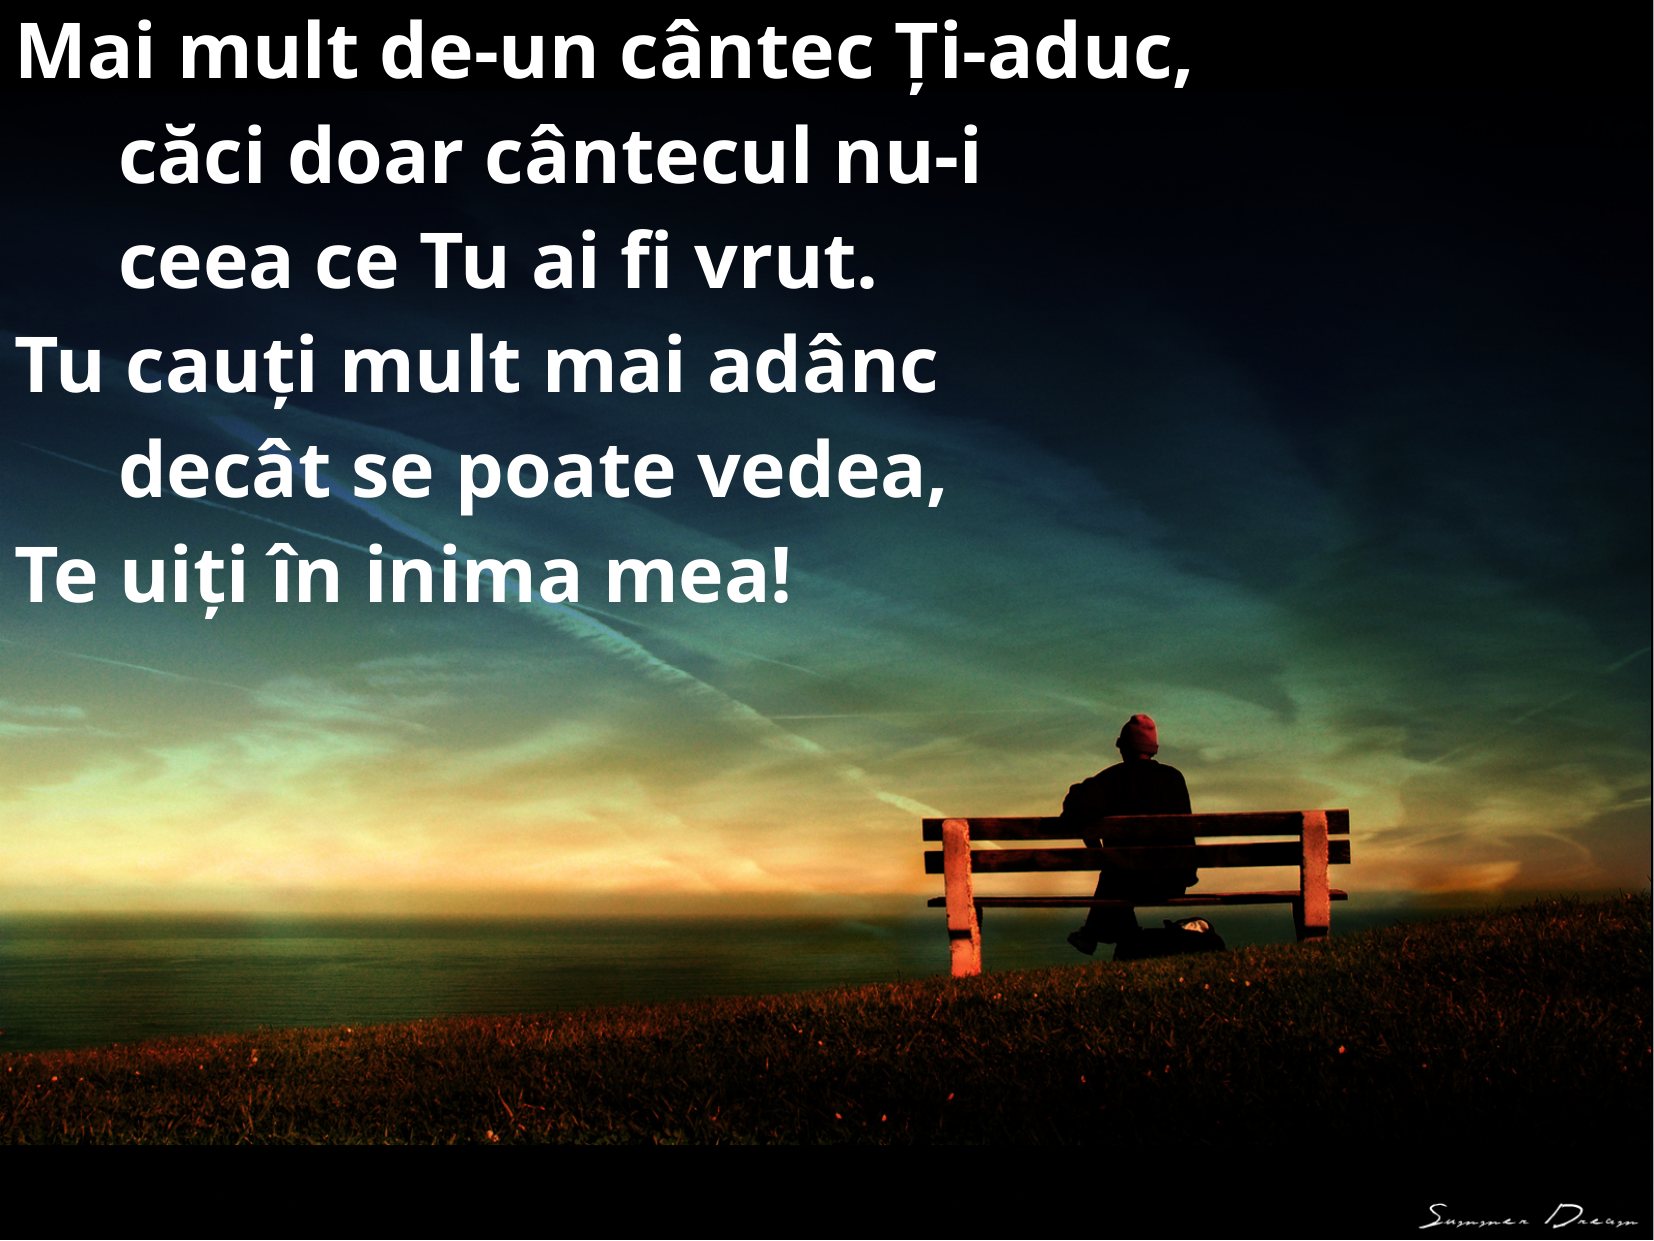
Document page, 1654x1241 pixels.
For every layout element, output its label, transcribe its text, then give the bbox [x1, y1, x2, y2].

picture [0, 553, 1651, 1238]
text_box Mai mult de-un cântec Ţi-aduc, căci doar cântecul nu-i ceea ce Tu ai fi vrut. Tu cauţi mult mai adânc decât se poate vedea, Te uiţi în inima mea! [0, 0, 1651, 553]
